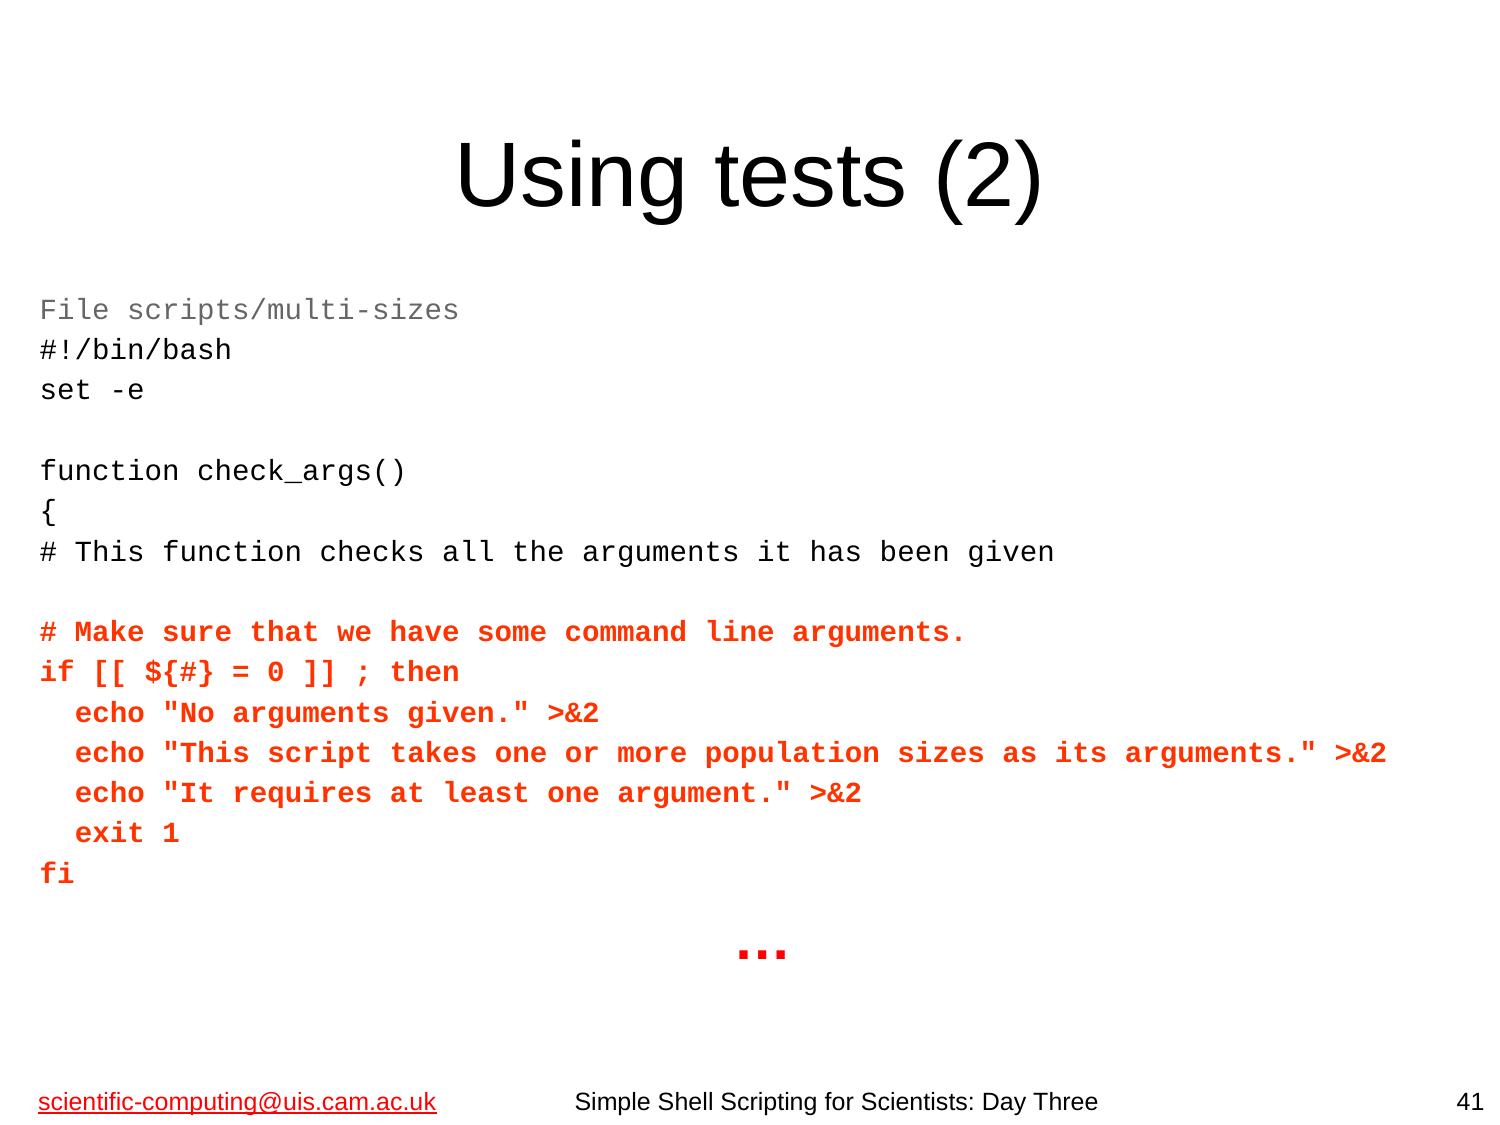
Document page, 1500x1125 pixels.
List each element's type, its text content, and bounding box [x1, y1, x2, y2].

list File scripts/multi-sizes #!/bin/bash set -e function check_args() { # This function checks all the arguments it has been given # Make sure that we have some command line arguments. if [[ ${#} = 0 ]] ; then echo "No arguments given." >&2 echo "This script takes one or more population sizes as its arguments." >&2 echo "It requires at least one argument." >&2 exit 1 fi … [24, 287, 1500, 1038]
title Using tests (2) [112, 112, 1388, 238]
